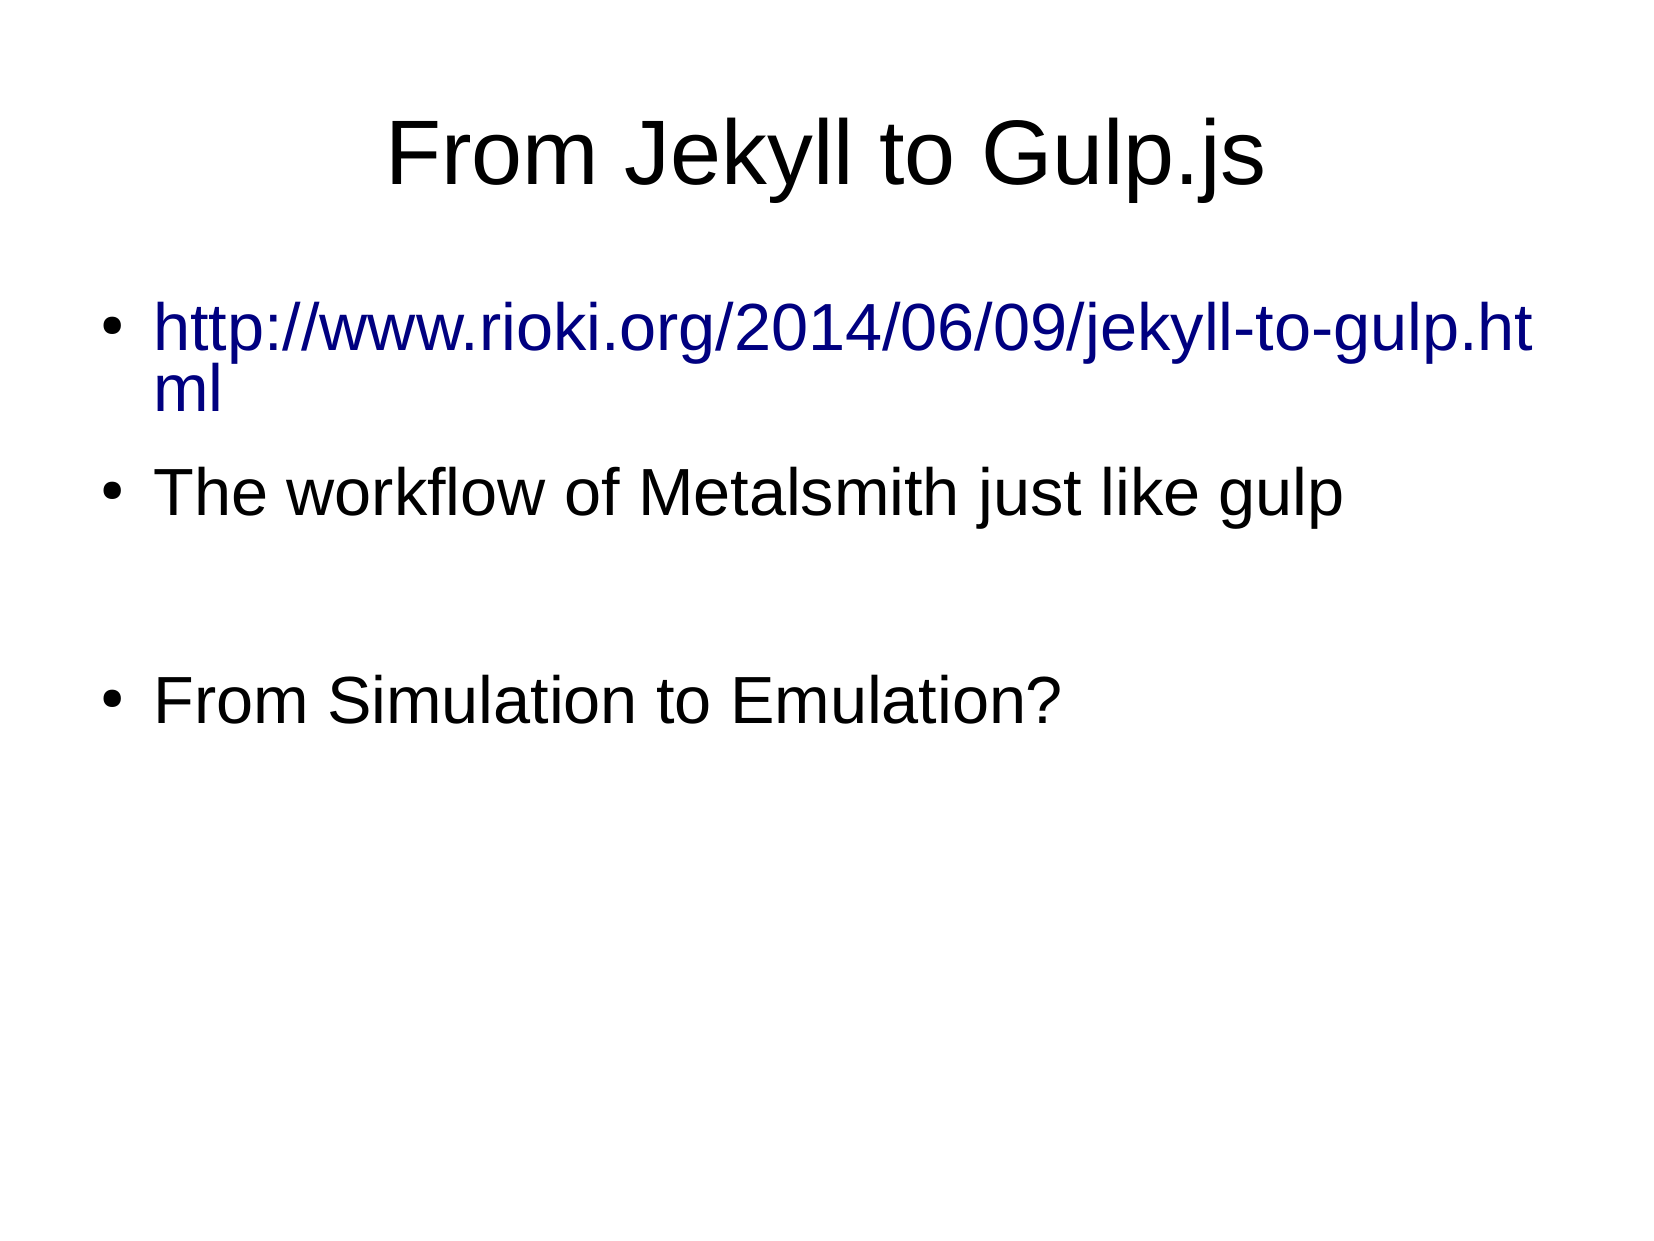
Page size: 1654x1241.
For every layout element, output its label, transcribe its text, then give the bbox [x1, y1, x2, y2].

list http://www.rioki.org/2014/06/09/jekyll-to-gulp.html The workflow of Metalsmith just like gulp From Simulation to Emulation? [82, 290, 1571, 1010]
title From Jekyll to Gulp.js [82, 49, 1571, 257]
